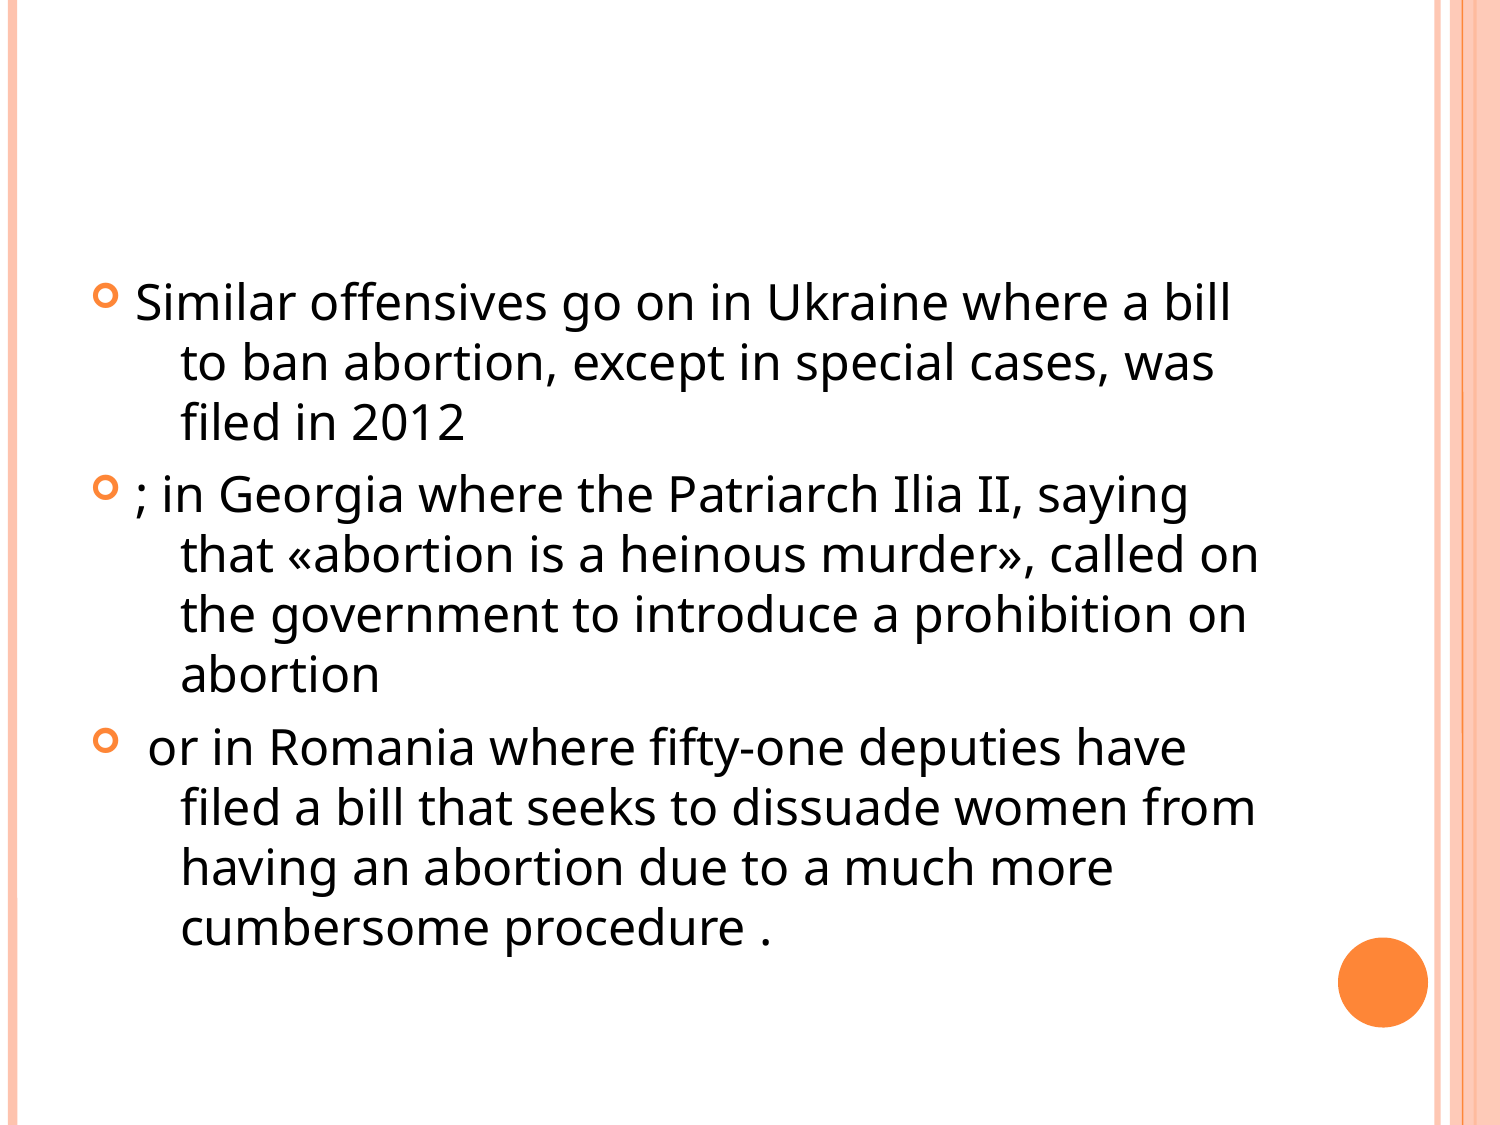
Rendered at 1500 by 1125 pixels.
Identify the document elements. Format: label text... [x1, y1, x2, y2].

list Similar offensives go on in Ukraine where a bill to ban abortion, except in special cases, was filed in 2012 ; in Georgia where the Patriarch Ilia II, saying that «abortion is a heinous murder», called on the government to introduce a prohibition on abortion or in Romania where fifty-one deputies have filed a bill that seeks to dissuade women from having an abortion due to a much more cumbersome procedure . [75, 262, 1300, 1062]
